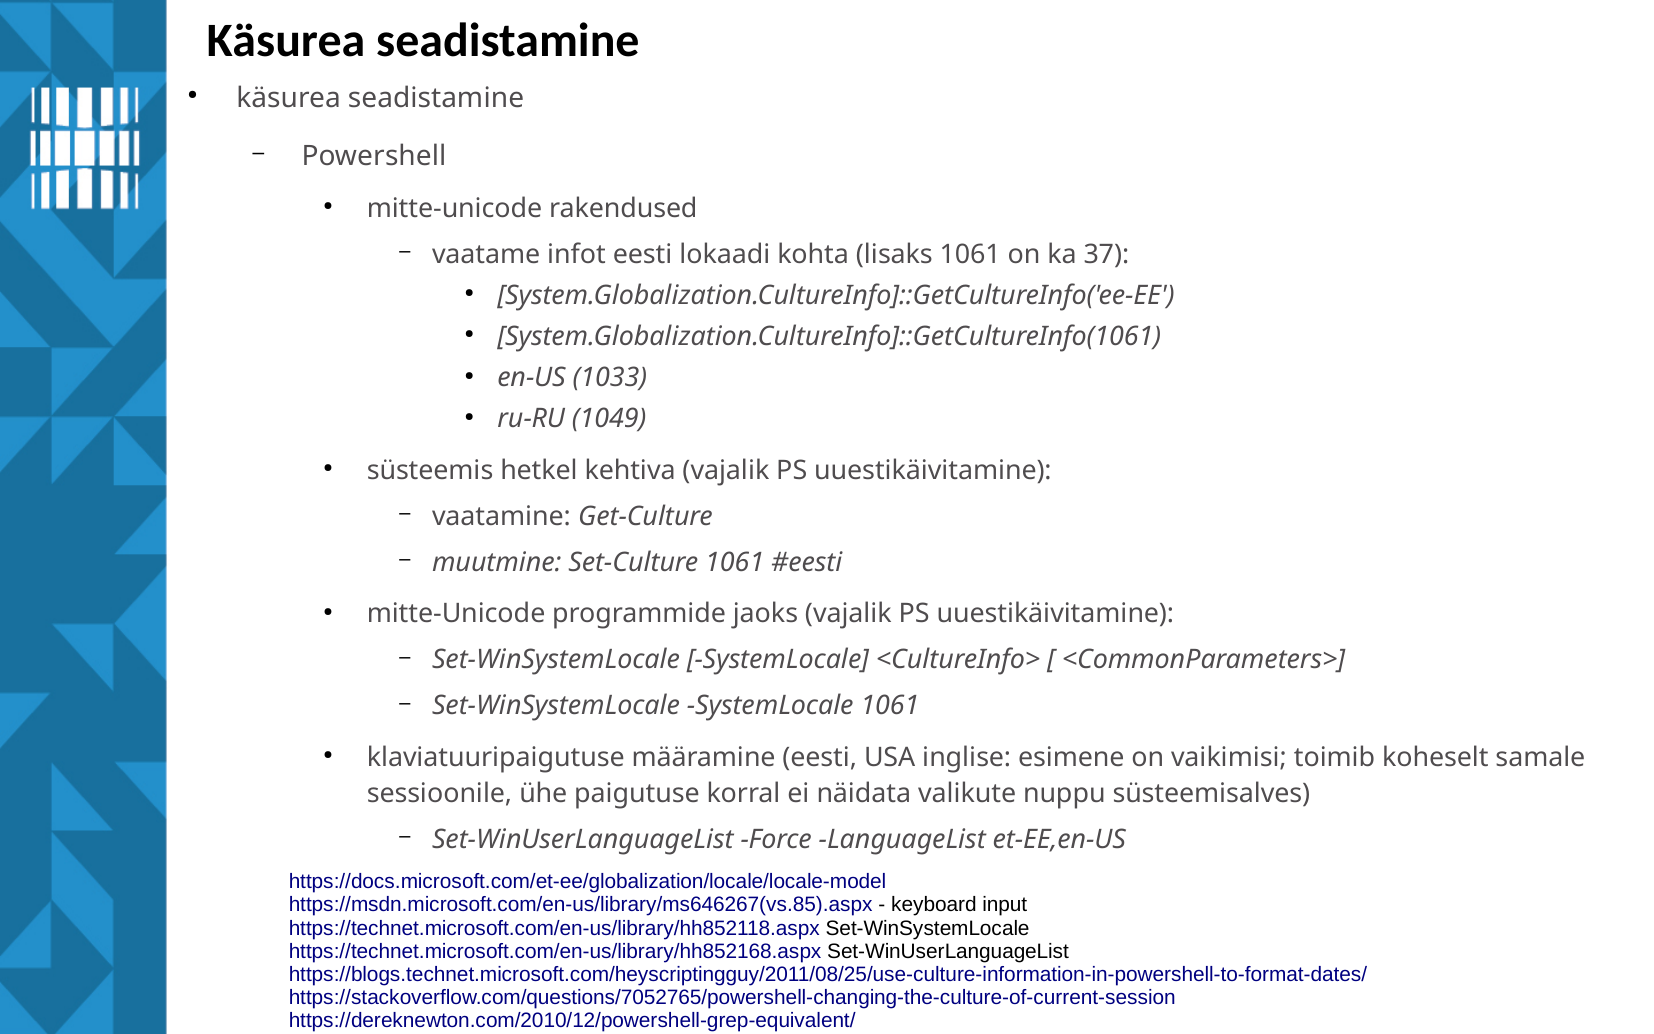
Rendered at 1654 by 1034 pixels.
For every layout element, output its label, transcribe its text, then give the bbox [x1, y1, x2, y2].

title Käsurea seadistamine [206, 16, 1430, 73]
list käsurea seadistamine Powershell mitte-unicode rakendused vaatame infot eesti lokaadi kohta (lisaks 1061 on ka 37): [System.Globalization.CultureInfo]::GetCultureInfo('ee-EE') [System.Globalization.CultureInfo]::GetCultureInfo(1061) en-US (1033) ru-RU (1049) süsteemis hetkel kehtiva (vajalik PS uuestikäivitamine): vaatamine: Get-Culture muutmine: Set-Culture 1061 #eesti mitte-Unicode programmide jaoks (vajalik PS uuestikäivitamine): Set-WinSystemLocale [-SystemLocale] <CultureInfo> [ <CommonParameters>] Set-WinSystemLocale -SystemLocale 1061 klaviatuuripaigutuse määramine (eesti, USA inglise: esimene on vaikimisi; toimib koheselt samale sessioonile, ühe paigutuse korral ei näidata valikute nuppu süsteemisalves) Set-WinUserLanguageList -Force -LanguageList et-EE,en-US [171, 76, 1642, 863]
picture [42, 108, 132, 208]
text_box https://docs.microsoft.com/et-ee/globalization/locale/locale-model https://msdn.microsoft.com/en-us/library/ms646267(vs.85).aspx - keyboard input https://technet.microsoft.com/en-us/library/hh852118.aspx Set-WinSystemLocale https://technet.microsoft.com/en-us/library/hh852168.aspx Set-WinUserLanguageList https://blogs.technet.microsoft.com/heyscriptingguy/2011/08/25/use-culture-information-in-powershell-to-format-dates/ https://stackoverflow.com/questions/7052765/powershell-changing-the-culture-of-current-session https://dereknewton.com/2010/12/powershell-grep-equivalent/ [273, 862, 1394, 1034]
